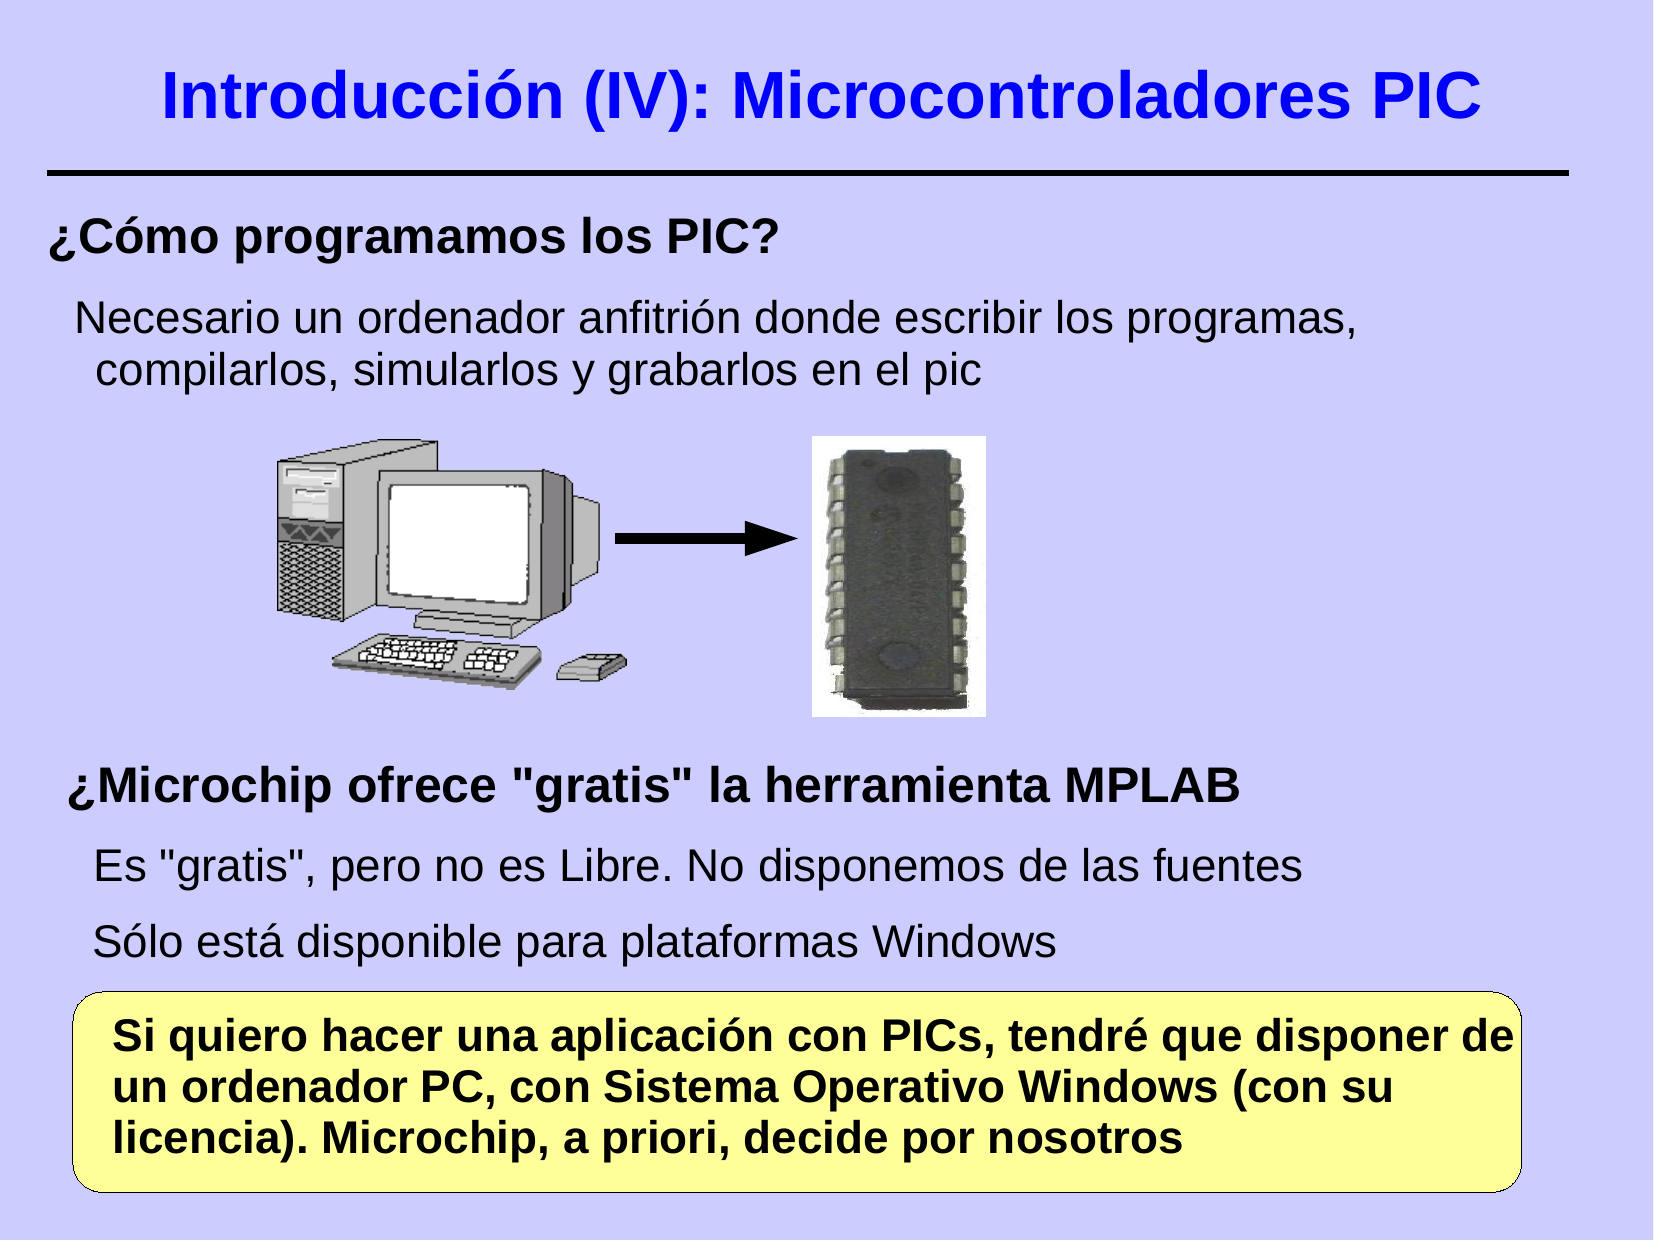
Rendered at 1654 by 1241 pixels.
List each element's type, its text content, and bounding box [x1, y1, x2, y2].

picture [277, 439, 627, 690]
text_box ¿Cómo programamos los PIC? Necesario un ordenador anfitrión donde escribir los programas, compilarlos, simularlos y grabarlos en el pic [35, 208, 1419, 419]
picture [812, 436, 986, 717]
text_box [72, 991, 1519, 1193]
text_box Si quiero hacer una aplicación con PICs, tendré que disponer de un ordenador PC, con Sistema Operativo Windows (con su licencia). Microchip, a priori, decide por nosotros [112, 1009, 1551, 1193]
title Introducción (IV): Microcontroladores PIC [114, 0, 1532, 170]
text_box ¿Microchip ofrece "gratis" la herramienta MPLAB Es "gratis", pero no es Libre. No disponemos de las fuentes Sólo está disponible para plataformas Windows [54, 756, 1438, 991]
